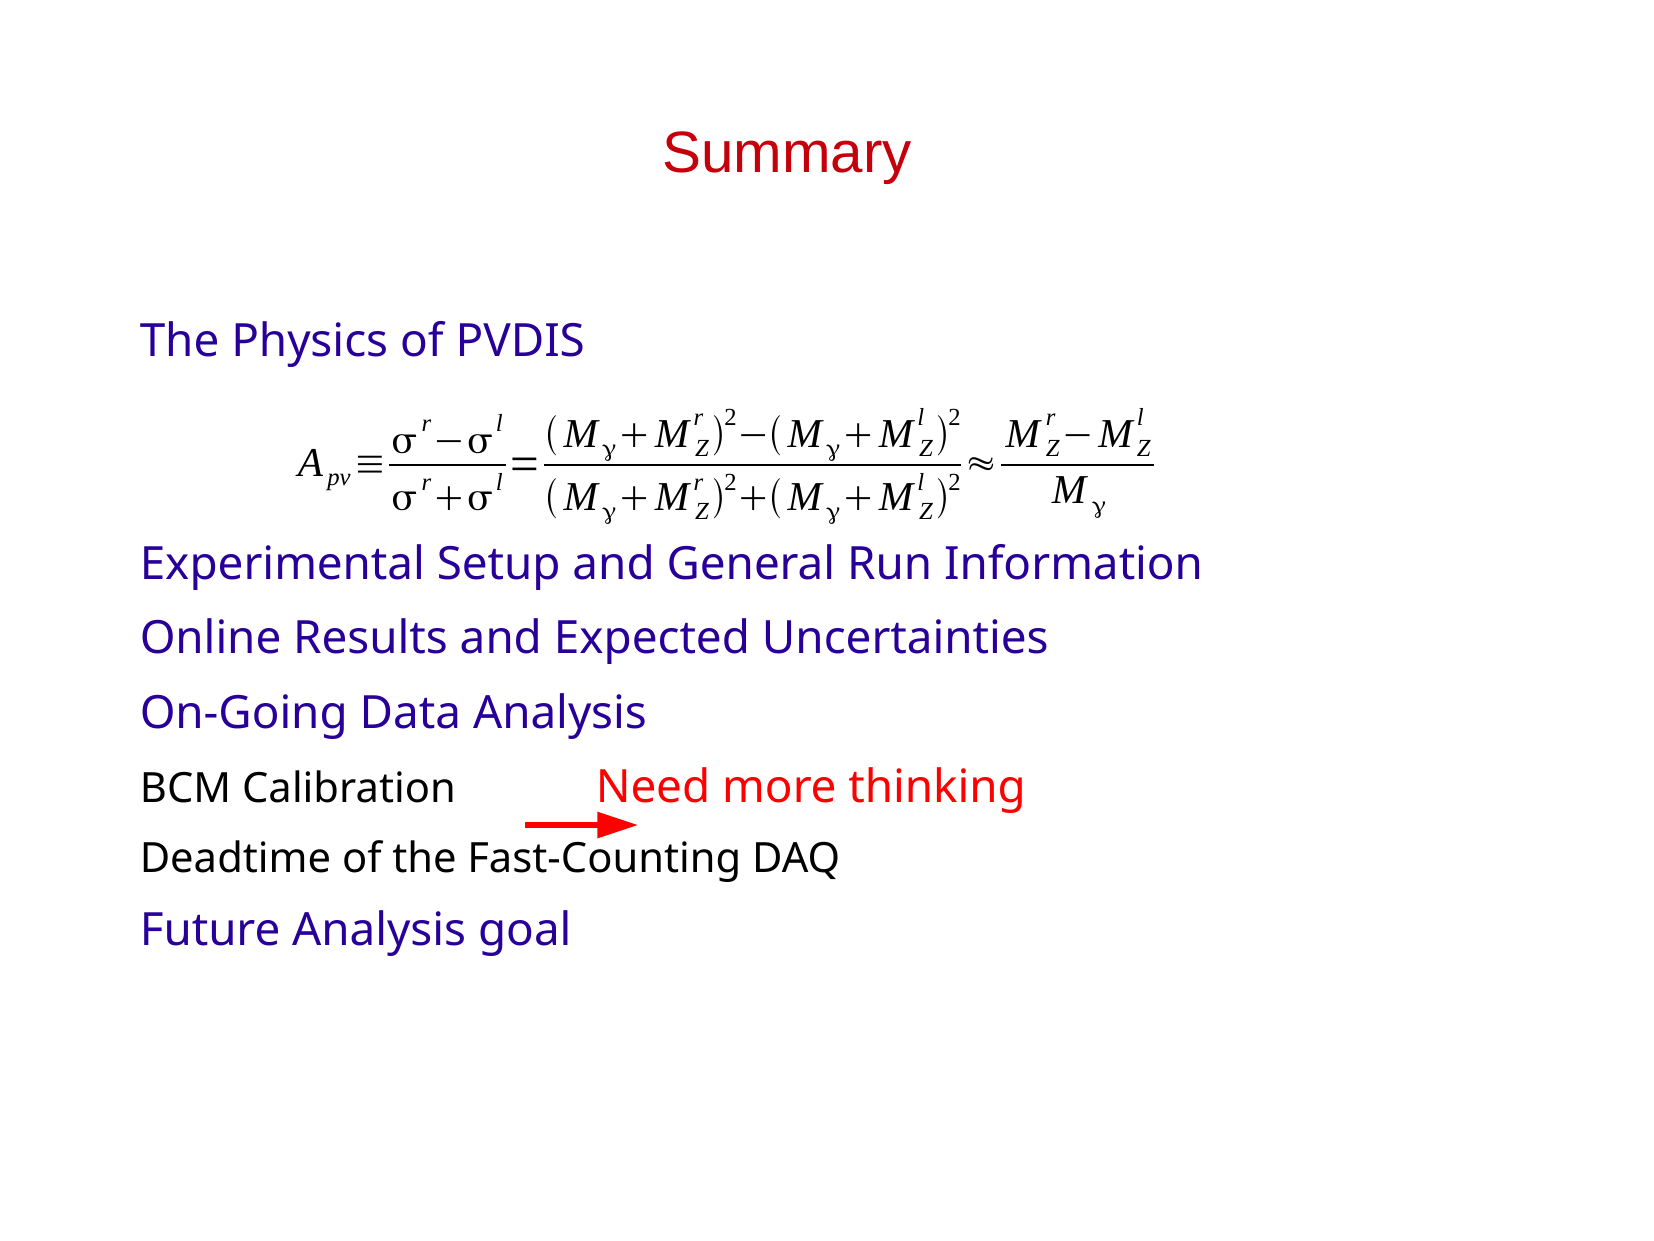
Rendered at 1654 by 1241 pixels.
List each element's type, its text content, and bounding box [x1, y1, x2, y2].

text_box Summary [75, 112, 1501, 193]
chart [287, 403, 1163, 526]
text_box The Physics of PVDIS Experimental Setup and General Run Information Online Results and Expected Uncertainties On-Going Data Analysis BCM Calibration Need more thinking Deadtime of the Fast-Counting DAQ Future Analysis goal [125, 300, 1538, 1087]
